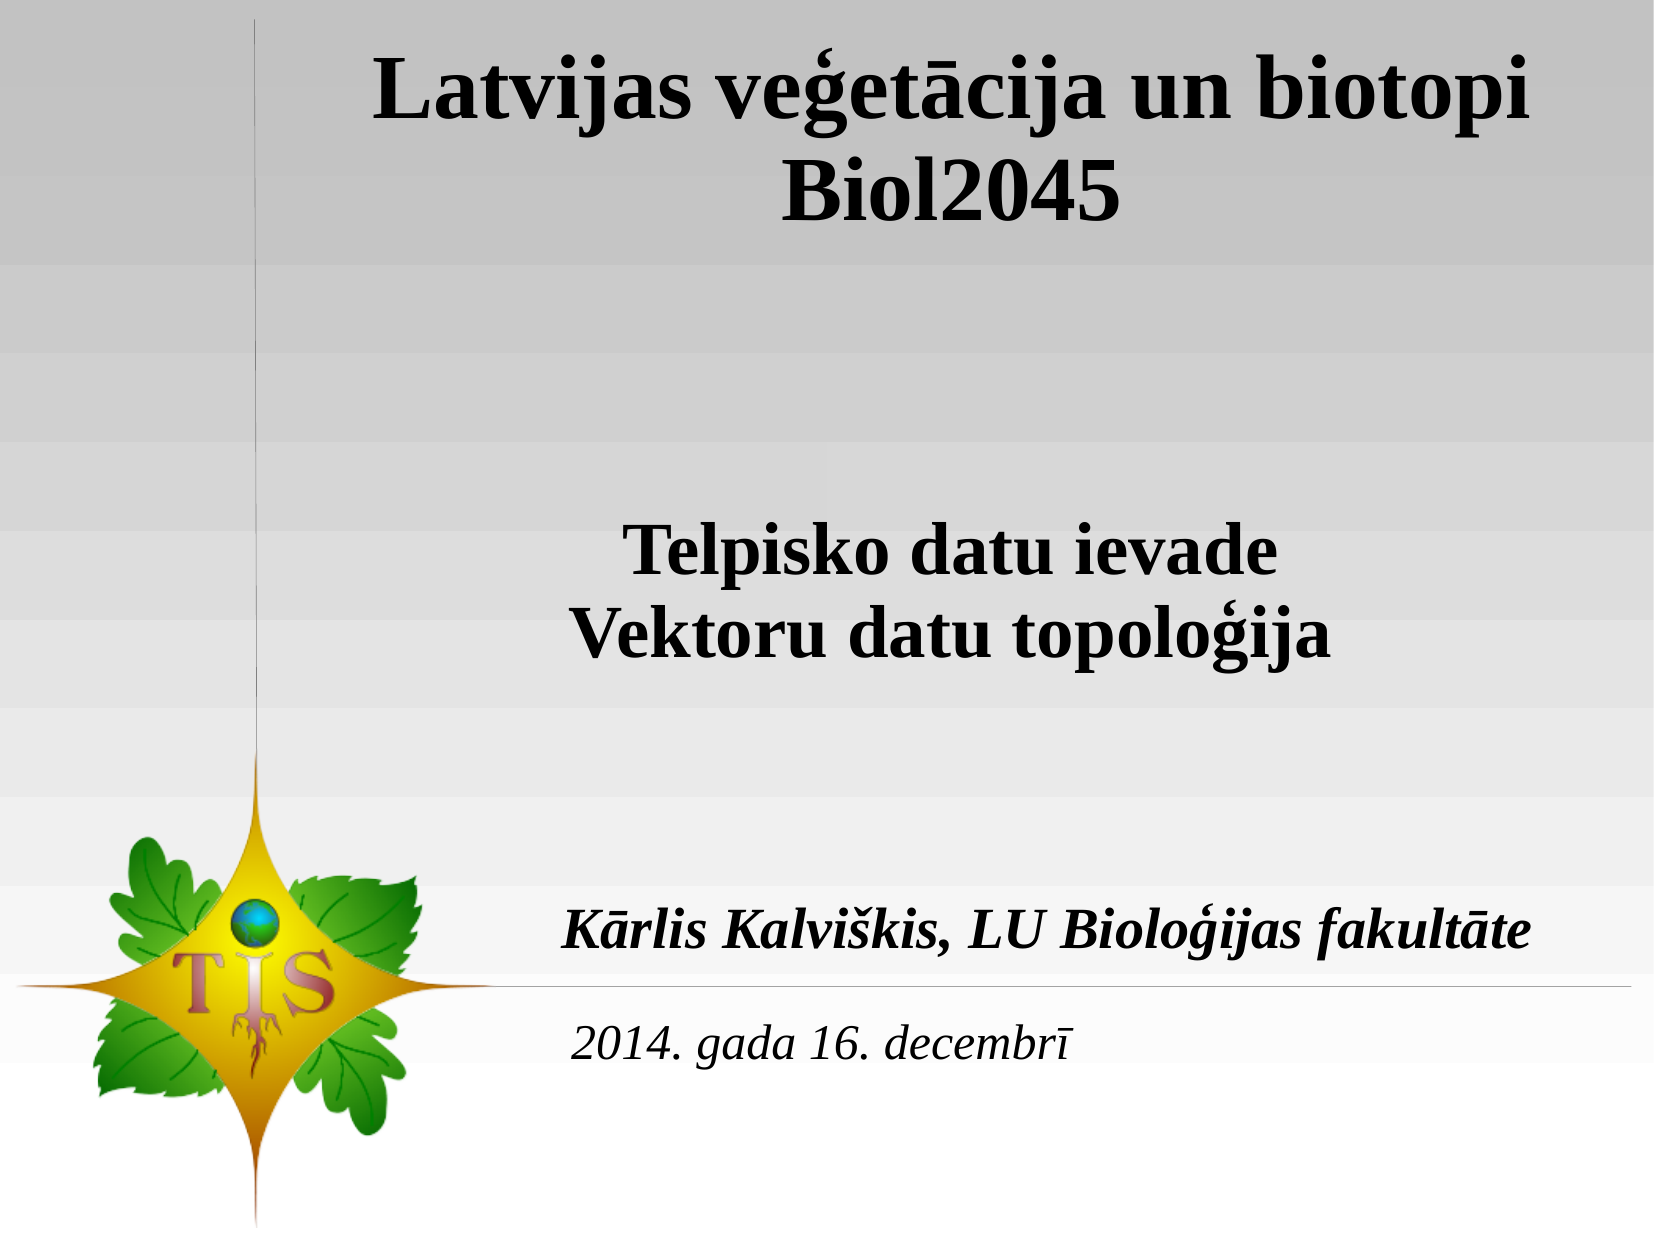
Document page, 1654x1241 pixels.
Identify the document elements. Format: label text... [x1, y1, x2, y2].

title Telpisko datu ievade Vektoru datu topoloģija [295, 324, 1607, 857]
text_box 2014. gada 16. decembrī [556, 1007, 1085, 1078]
picture [0, 0, 1654, 1241]
